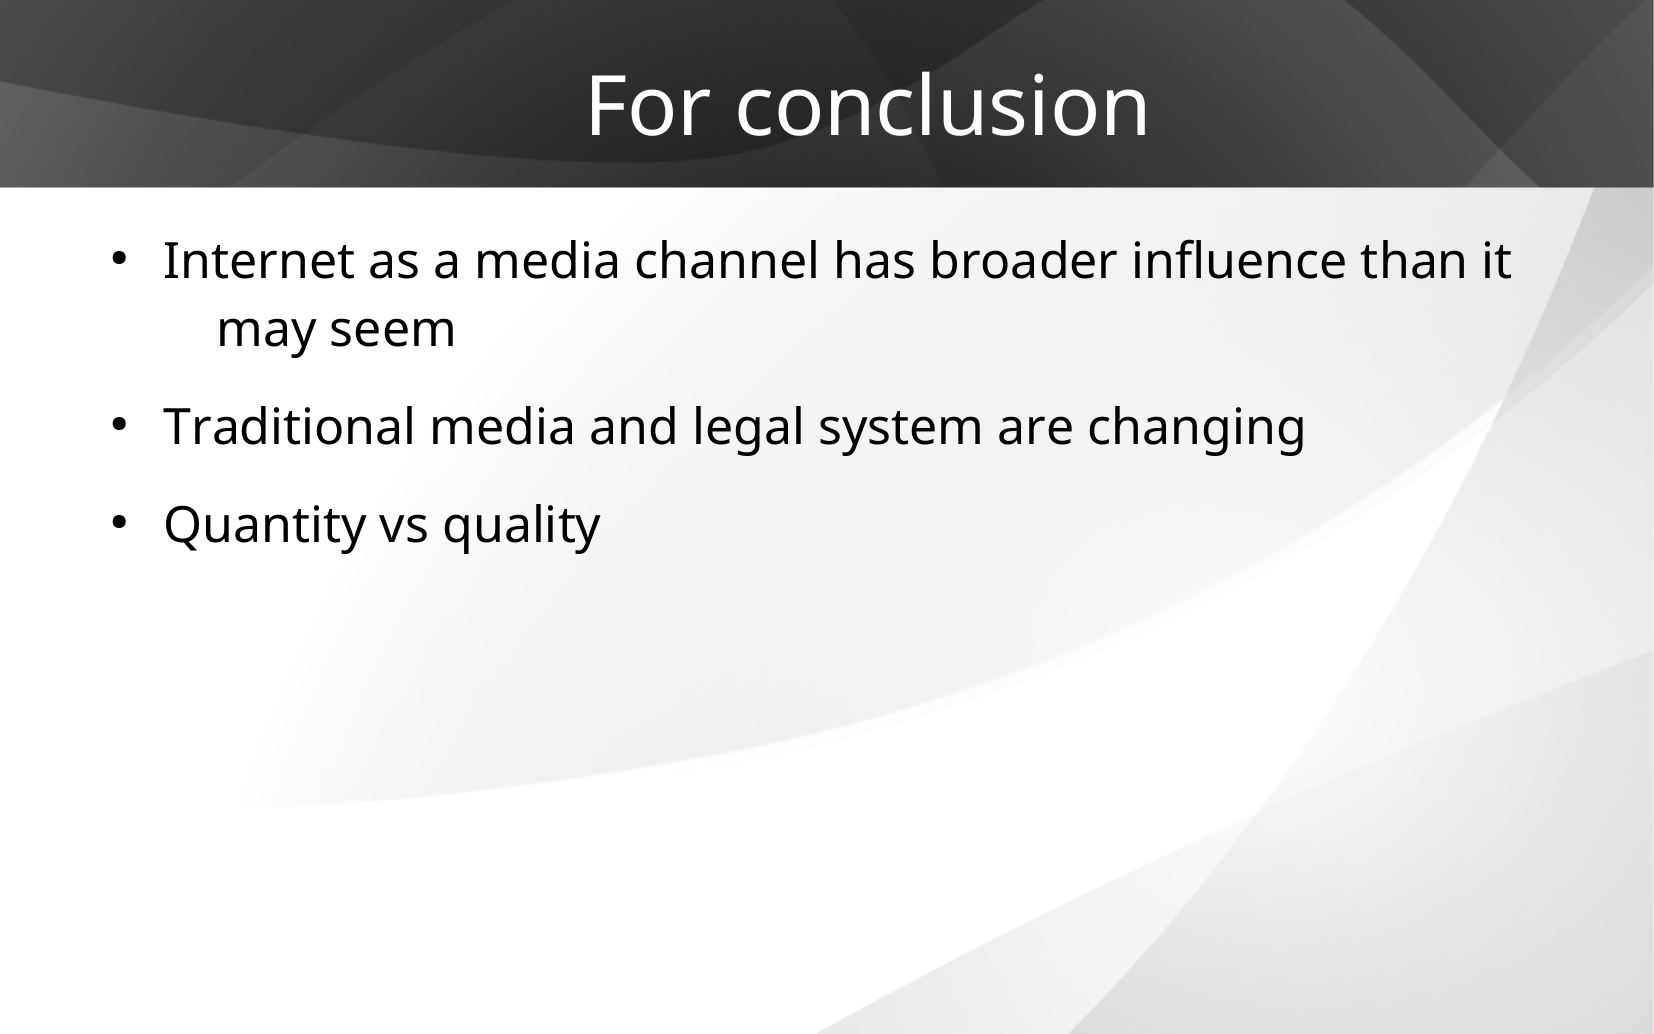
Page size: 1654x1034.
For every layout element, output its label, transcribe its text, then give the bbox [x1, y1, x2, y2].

picture [0, 0, 1654, 1034]
list Internet as a media channel has broader influence than it may seem Traditional media and legal system are changing Quantity vs quality [75, 225, 1613, 1013]
title For conclusion [124, 0, 1613, 208]
